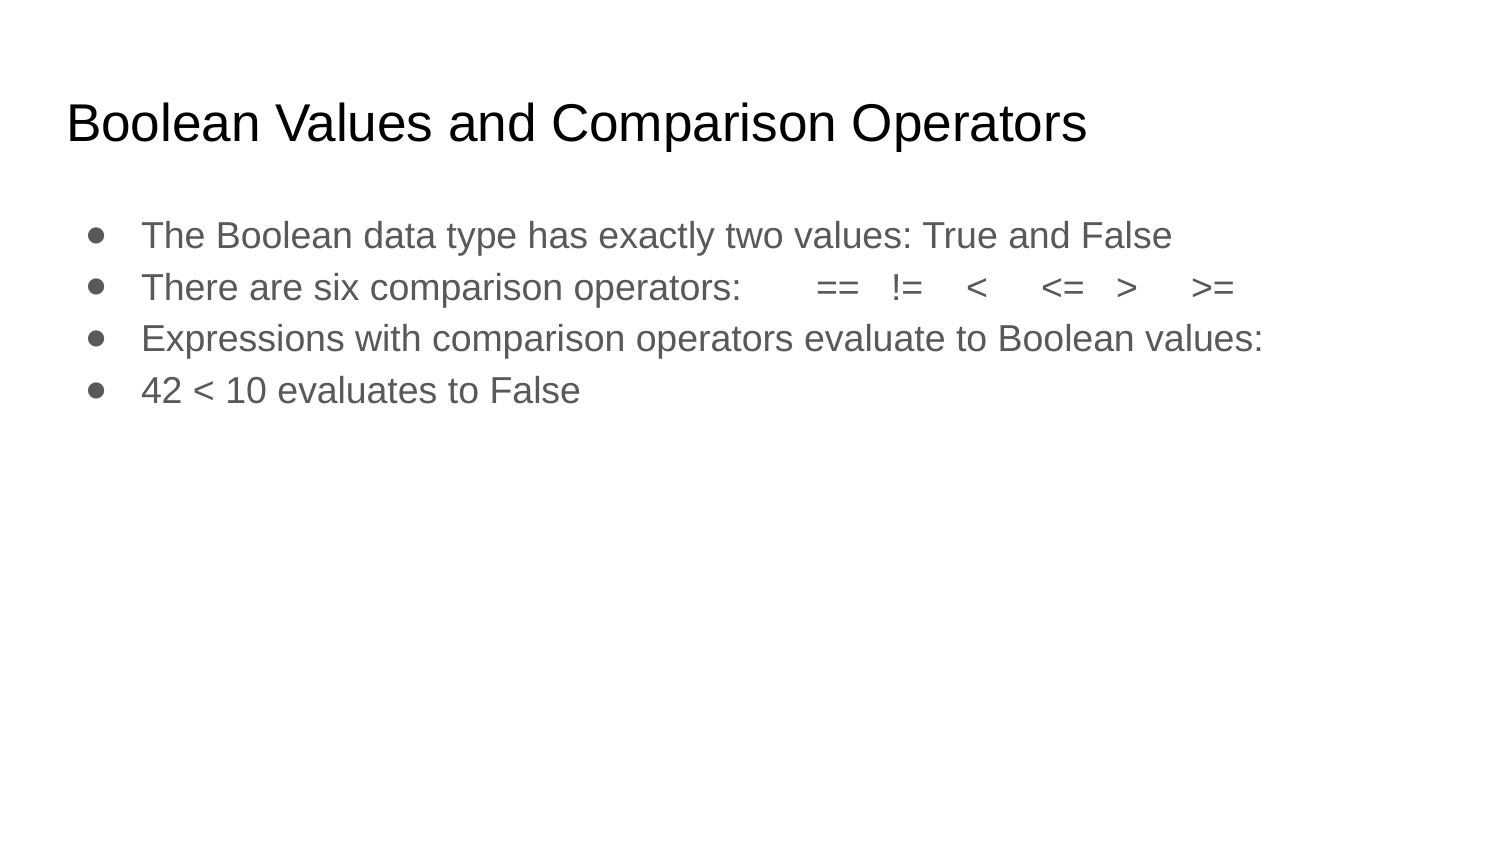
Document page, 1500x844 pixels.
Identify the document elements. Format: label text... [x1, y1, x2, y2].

list The Boolean data type has exactly two values: True and False There are six comparison operators: == != < <= > >= Expressions with comparison operators evaluate to Boolean values: 42 < 10 evaluates to False [51, 189, 1449, 750]
title Boolean Values and Comparison Operators [51, 72, 1449, 167]
